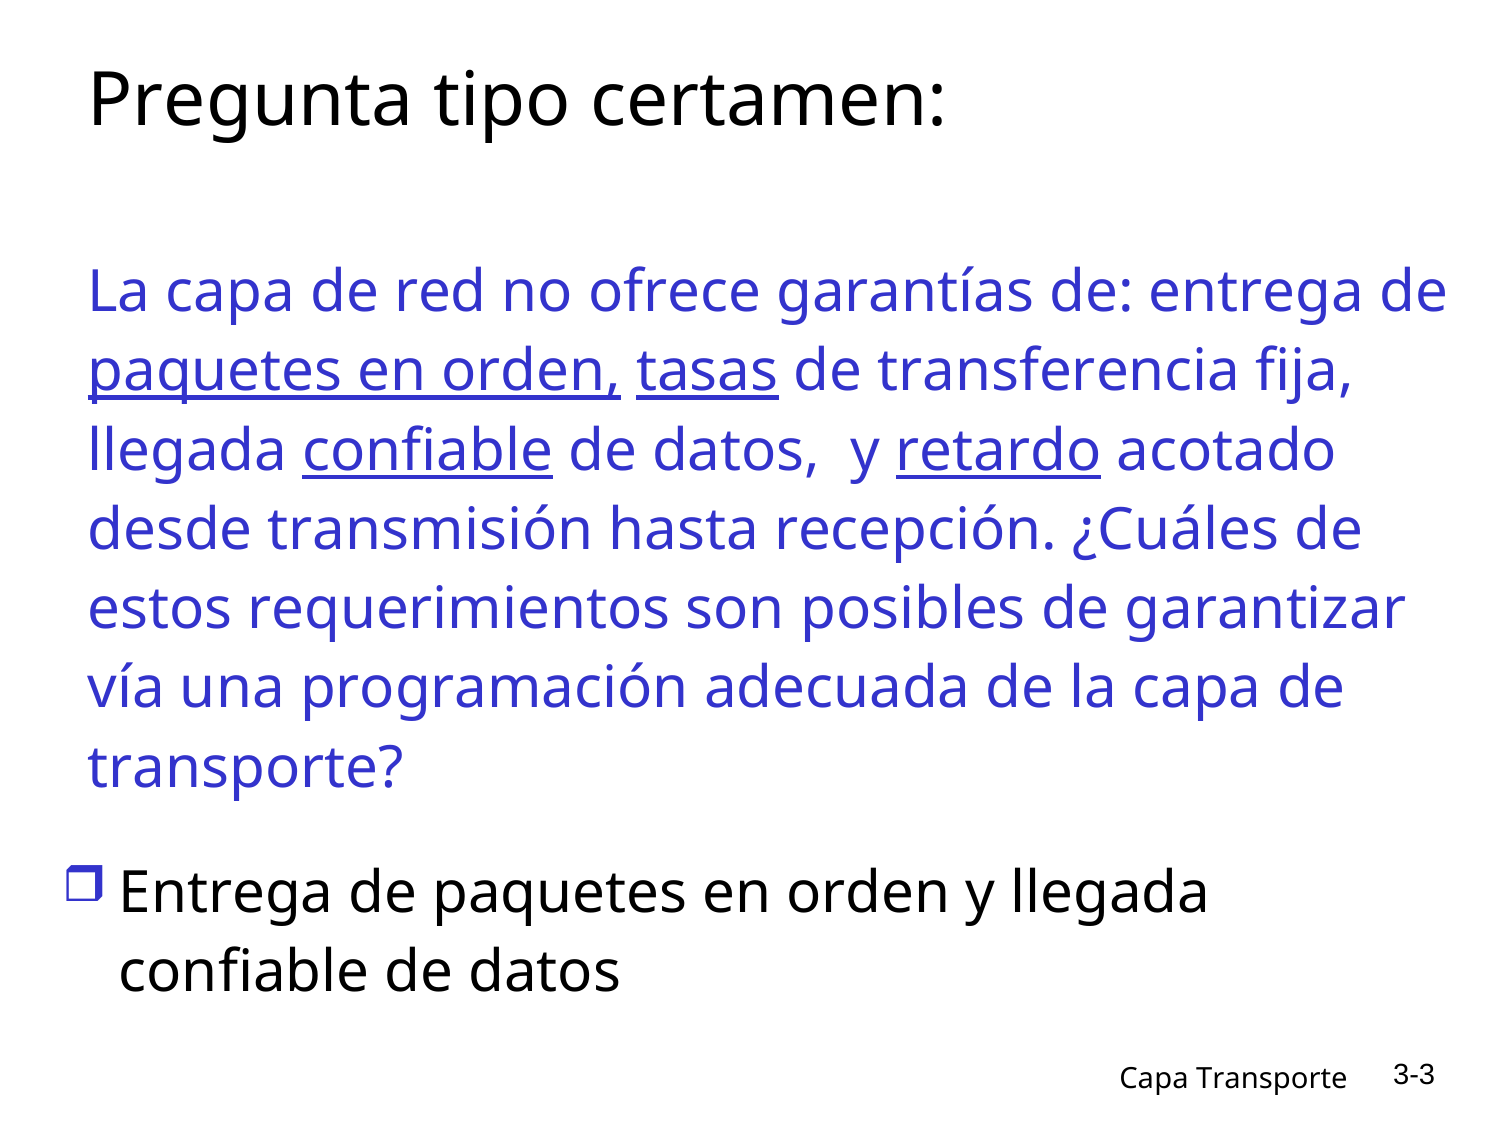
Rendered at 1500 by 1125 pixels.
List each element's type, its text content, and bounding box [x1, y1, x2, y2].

title Pregunta tipo certamen: La capa de red no ofrece garantías de: entrega de paquetes en orden, tasas de transferencia fija, llegada confiable de datos, y retardo acotado desde transmisión hasta recepción. ¿Cuáles de estos requerimientos son posibles de garantizar vía una programación adecuada de la capa de transporte? [87, 30, 1463, 819]
list Entrega de paquetes en orden y llegada confiable de datos [62, 849, 1463, 998]
